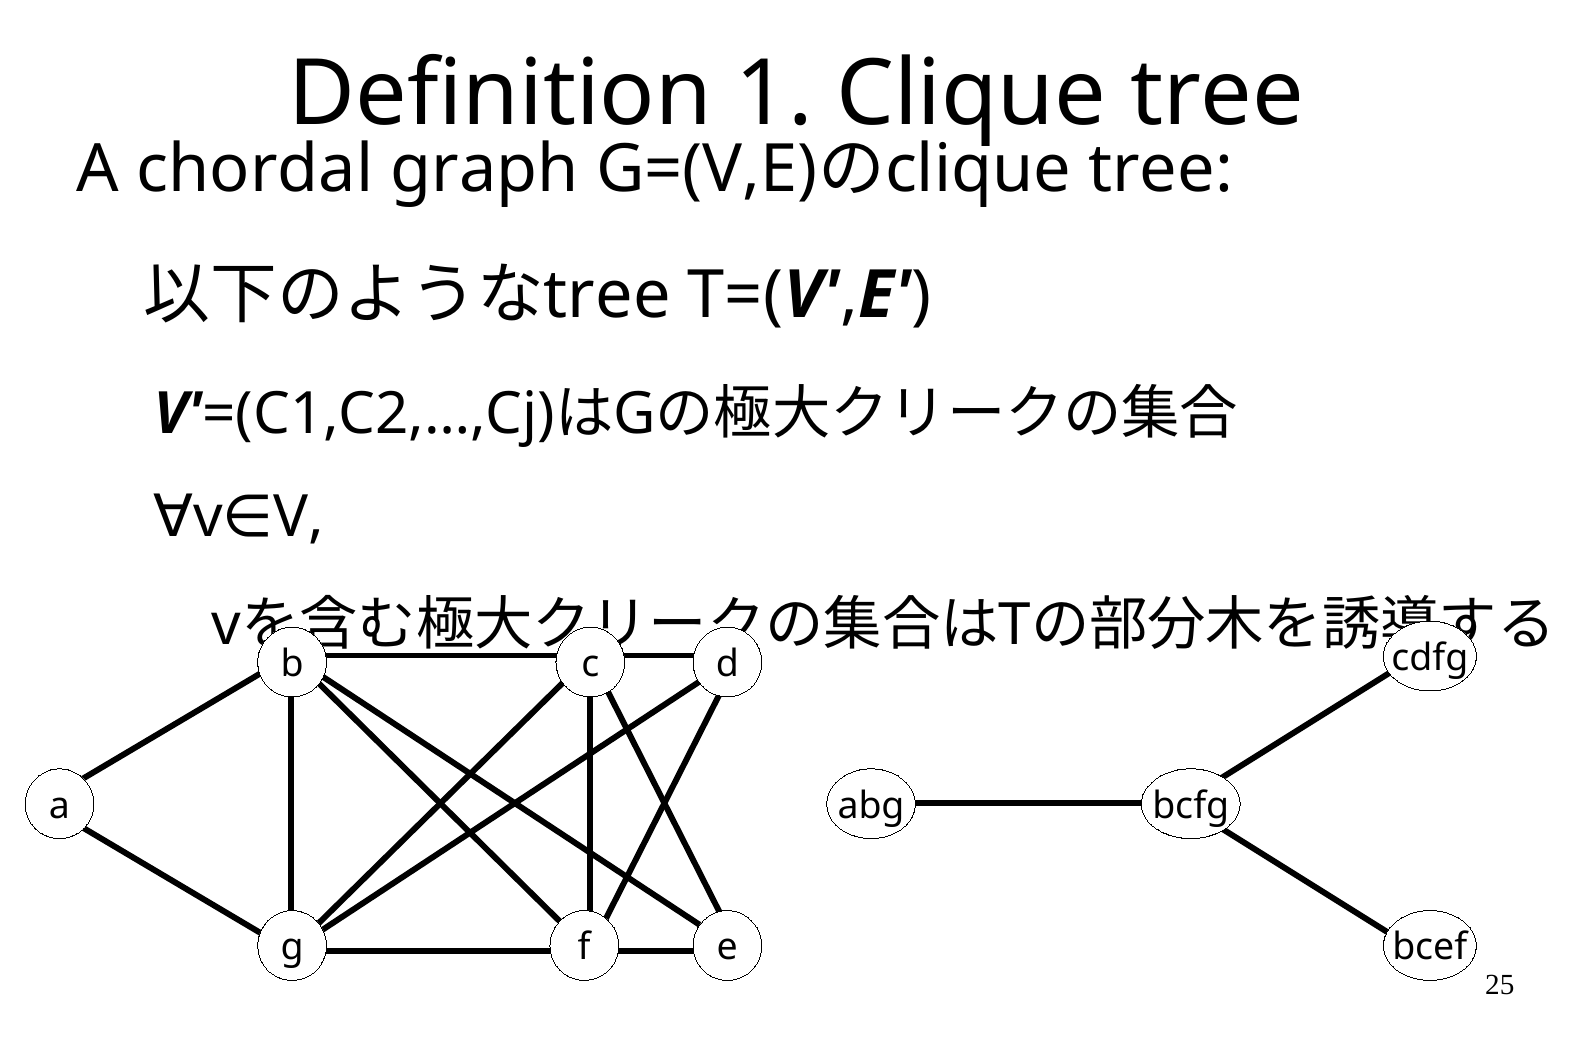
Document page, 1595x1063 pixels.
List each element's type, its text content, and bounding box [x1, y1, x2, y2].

text_box d [693, 627, 762, 697]
text_box a [25, 768, 94, 839]
text_box cdfg [1383, 621, 1477, 691]
text_box bcef [1383, 910, 1477, 981]
text_box abg [826, 768, 916, 839]
text_box bcfg [1141, 768, 1241, 839]
title Definition 1. Clique tree [79, 0, 1515, 178]
text_box b [257, 627, 327, 697]
text_box e [693, 910, 762, 981]
text_box f [549, 910, 619, 981]
list A chordal graph G=(V,E)のclique tree: 以下のようなtree T=(V',E') V'=(C1,C2,…,Cj)はGの極大クリークの集合 ∀v∈V, vを含む極大クリークの集合はTの部分木を誘導する [59, 113, 1565, 552]
text_box c [555, 627, 625, 697]
text_box g [257, 910, 327, 981]
